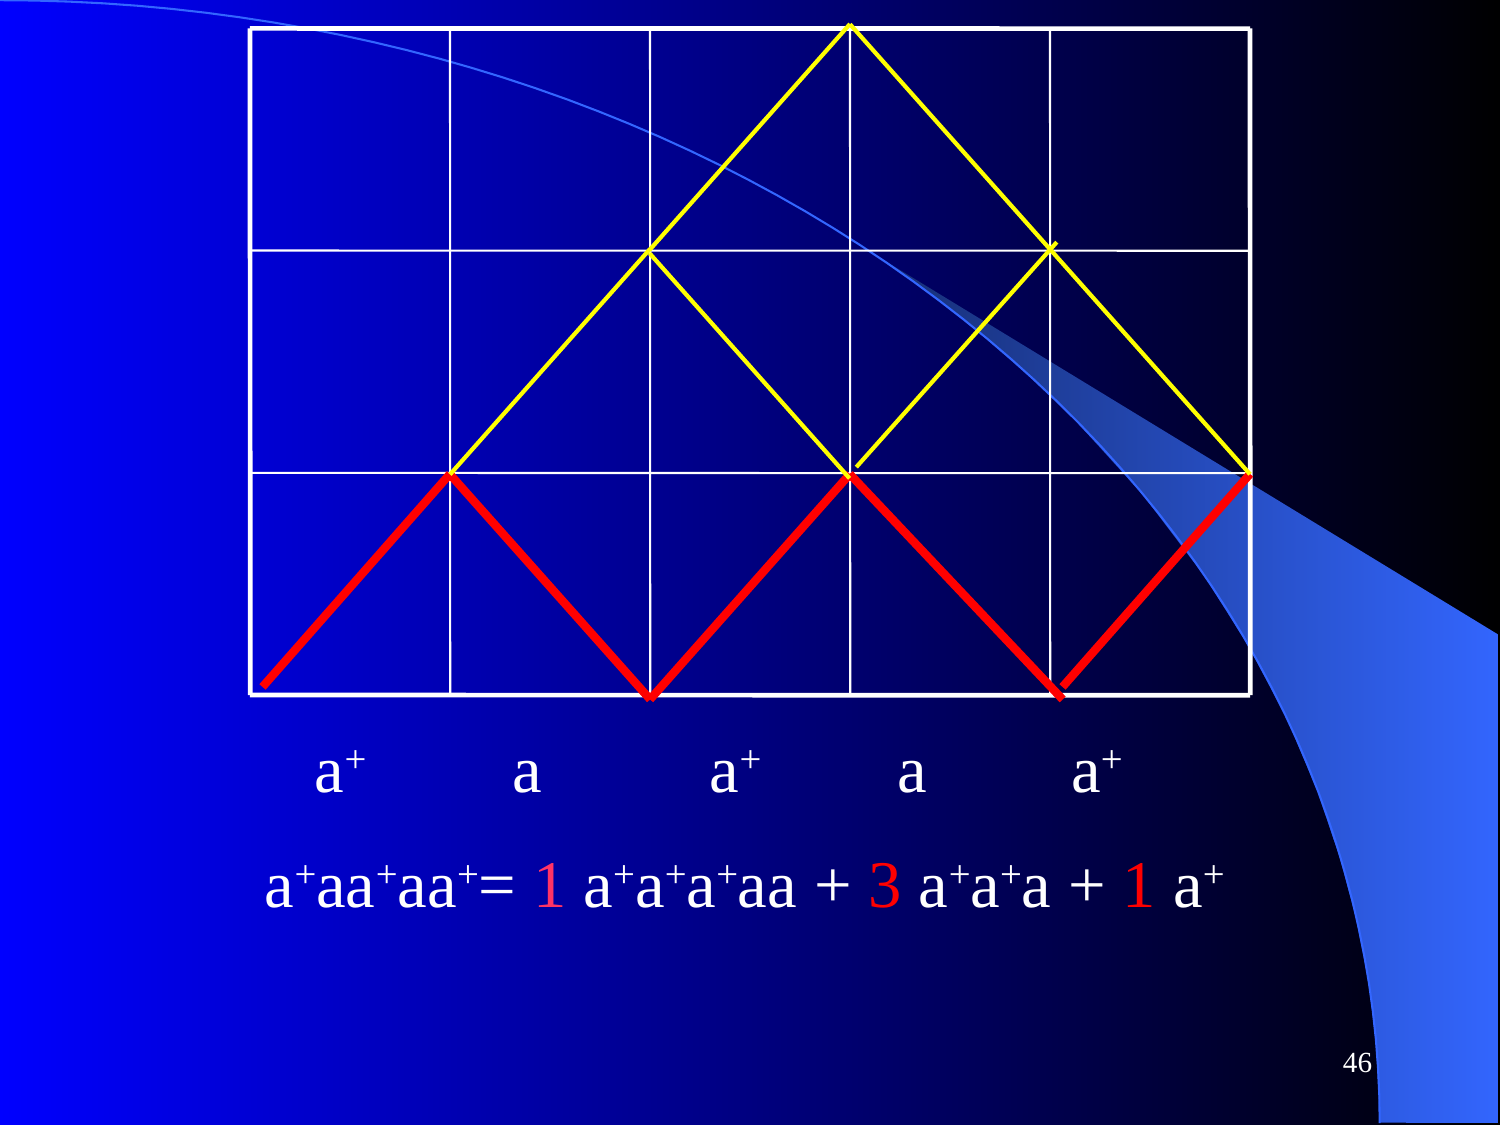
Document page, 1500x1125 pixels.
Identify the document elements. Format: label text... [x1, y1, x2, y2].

text_box a+ a a+ a a+ a+aa+aa+= 1 a+a+a+aa + 3 a+a+a + 1 a+ [249, 724, 1276, 931]
